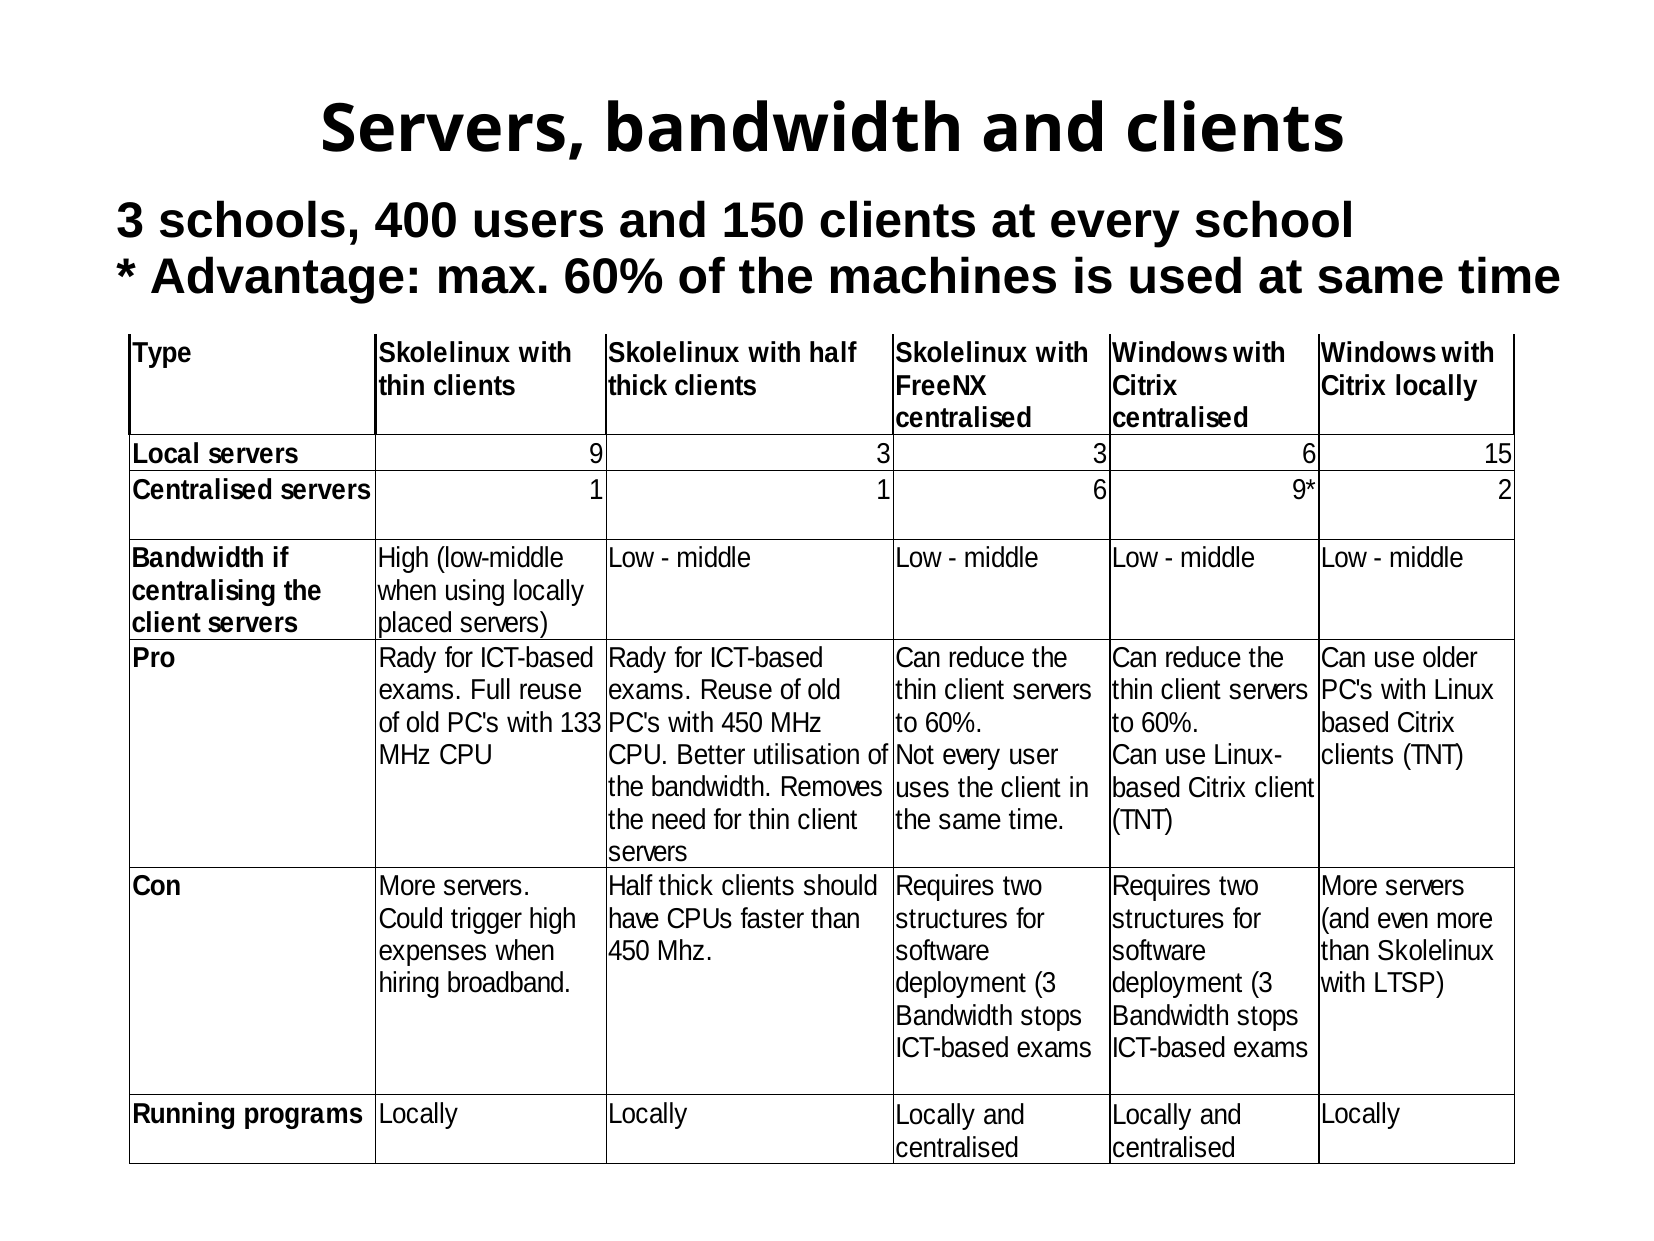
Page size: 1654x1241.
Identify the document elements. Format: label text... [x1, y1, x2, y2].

text_box Servers, bandwidth and clients [188, 79, 1479, 185]
chart [127, 299, 1517, 1202]
text_box 3 schools, 400 users and 150 clients at every school * Advantage: max. 60% of the machines is used at same time [116, 192, 1585, 321]
